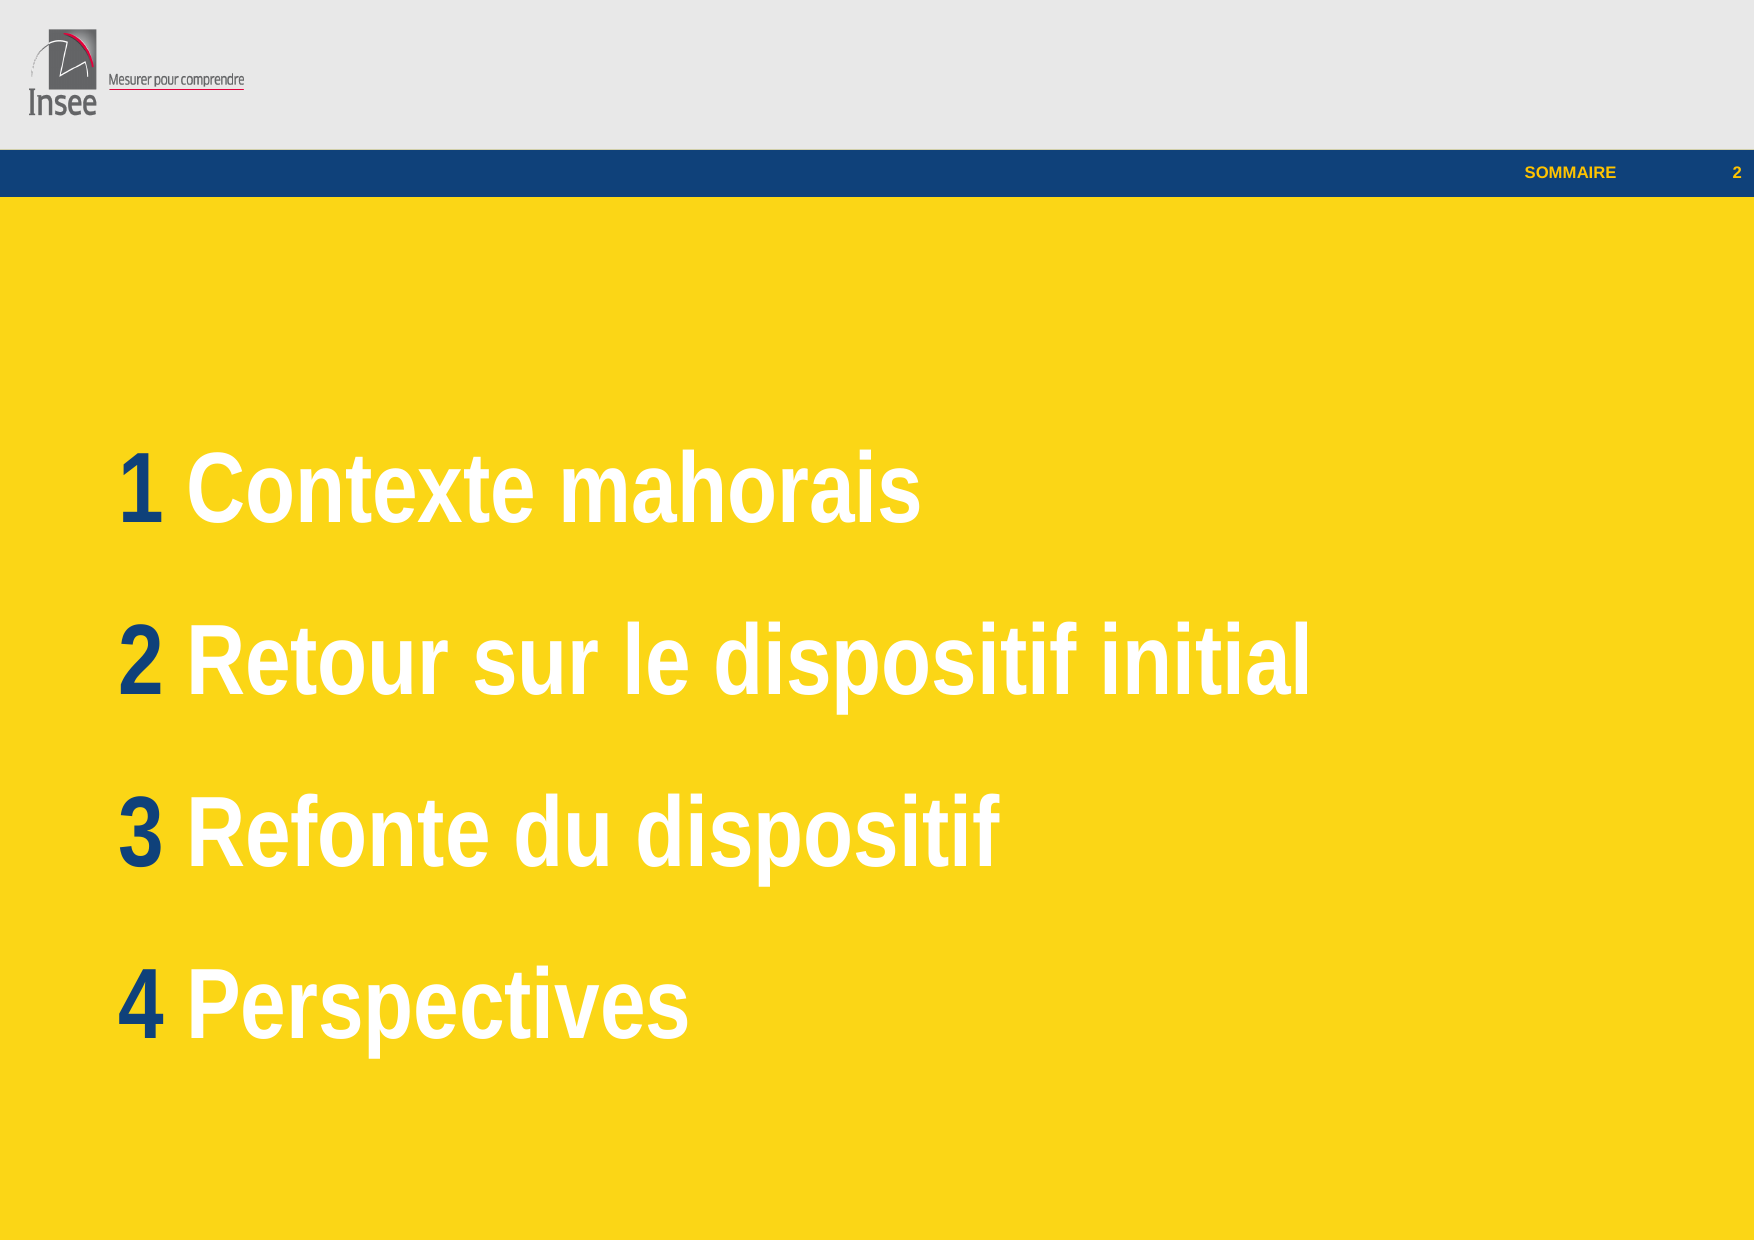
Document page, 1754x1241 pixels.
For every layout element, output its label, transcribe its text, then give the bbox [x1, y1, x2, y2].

subtitle Contexte mahorais Retour sur le dispositif initial Refonte du dispositif Perspectives [118, 259, 1504, 1171]
picture [25, 0, 244, 119]
